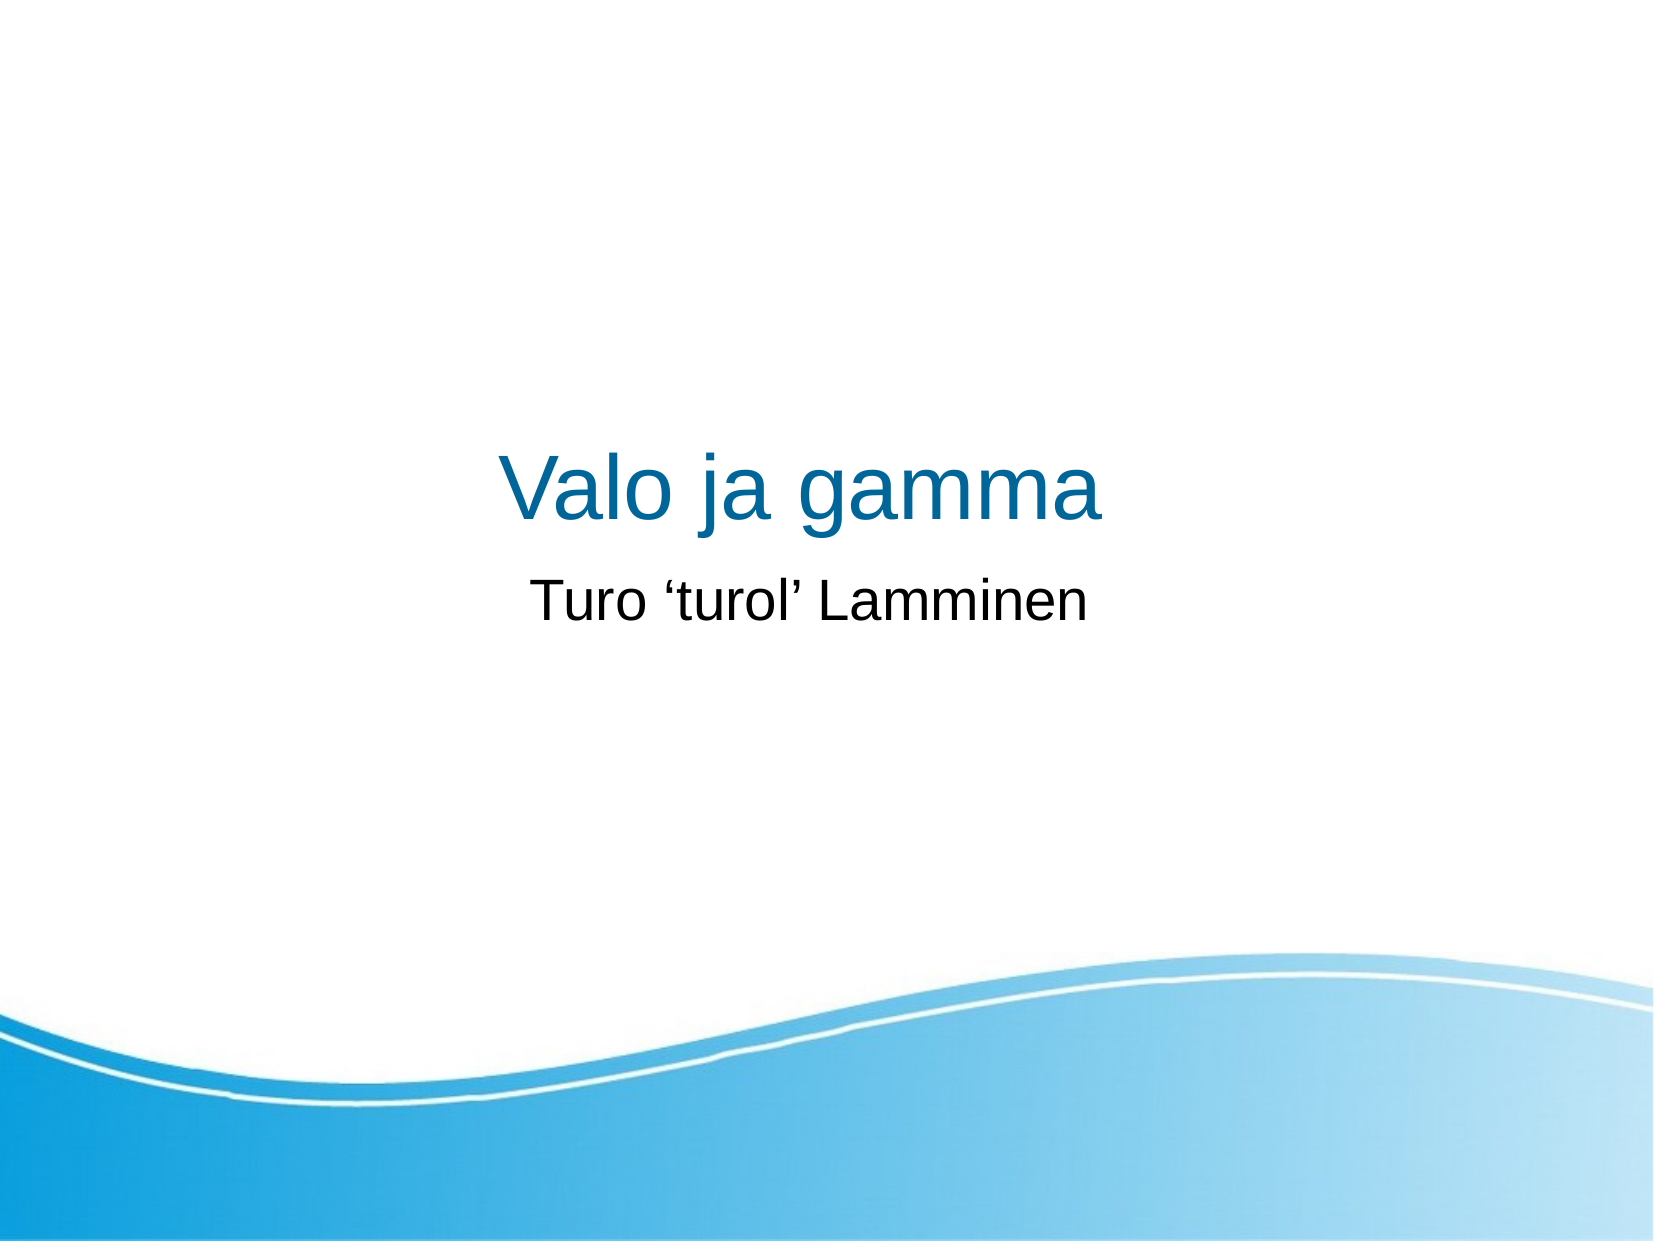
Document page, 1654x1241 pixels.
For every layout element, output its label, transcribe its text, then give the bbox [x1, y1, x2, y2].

title Valo ja gamma [56, 384, 1546, 592]
subtitle Turo ‘turol’ Lamminen [510, 540, 1111, 661]
picture [0, 952, 1654, 1241]
